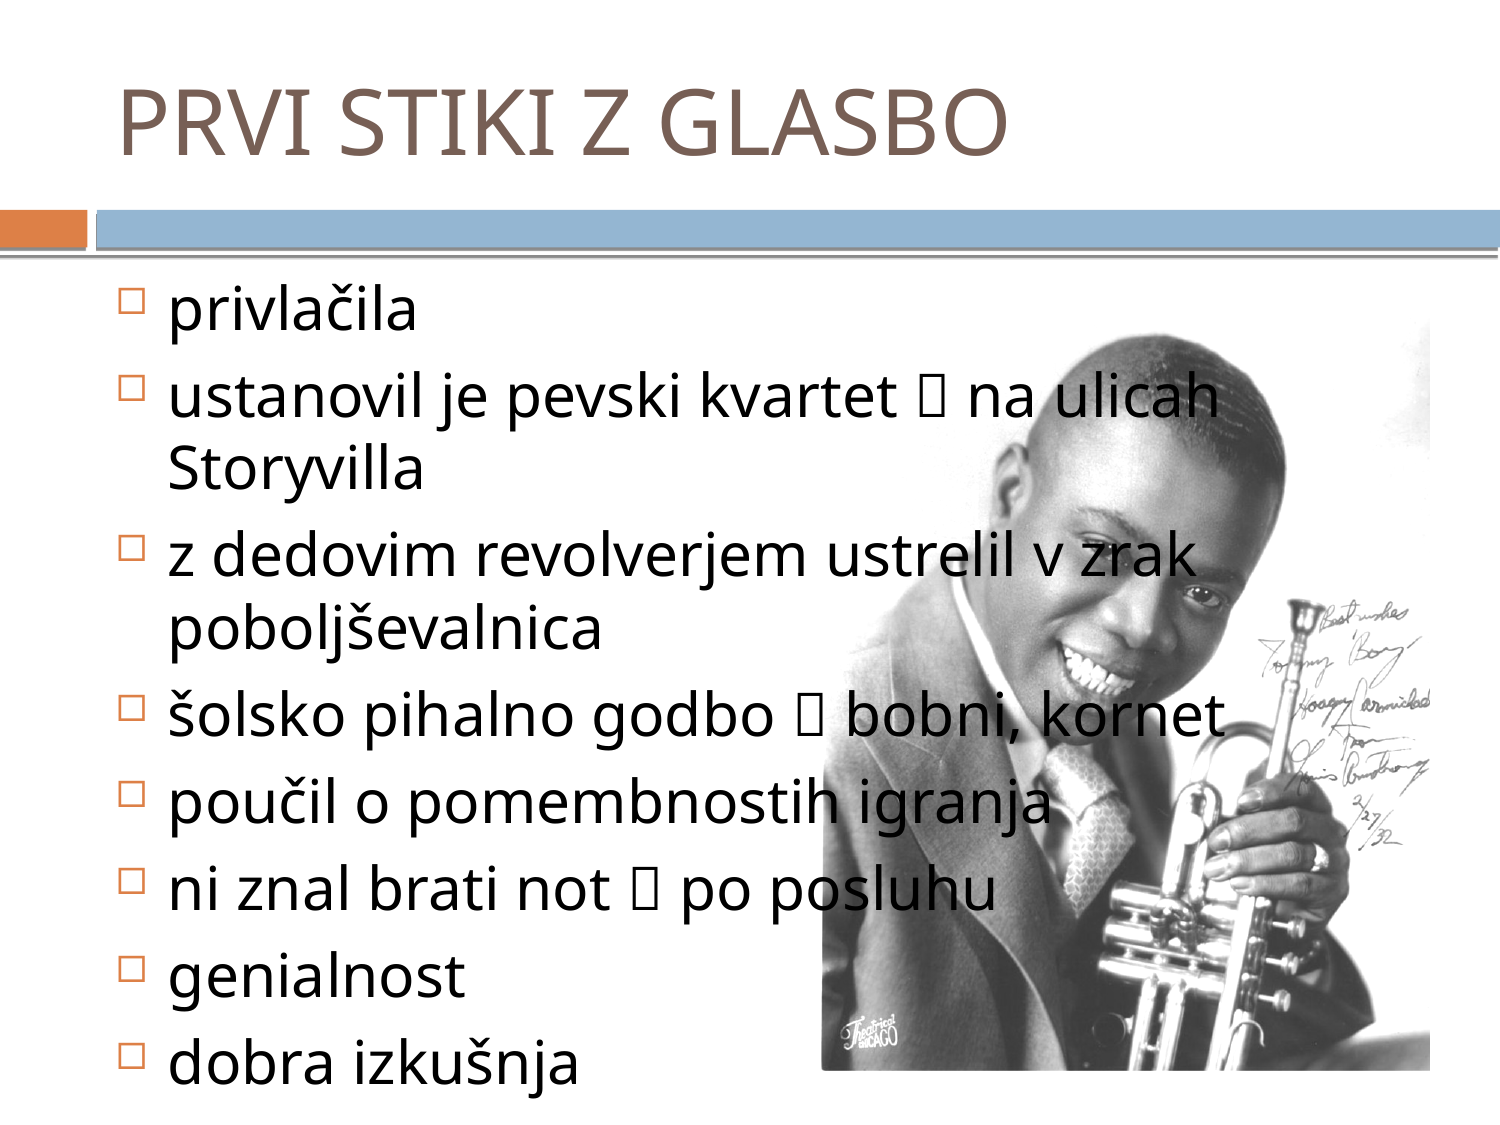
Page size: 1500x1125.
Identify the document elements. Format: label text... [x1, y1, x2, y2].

title PRVI STIKI Z GLASBO [100, 37, 1438, 200]
list privlačila ustanovil je pevski kvartet  na ulicah Storyvilla z dedovim revolverjem ustrelil v zrak poboljševalnica šolsko pihalno godbo  bobni, kornet poučil o pomembnostih igranja ni znal brati not  po posluhu genialnost dobra izkušnja [100, 262, 1454, 1067]
picture [820, 1067, 1430, 1071]
